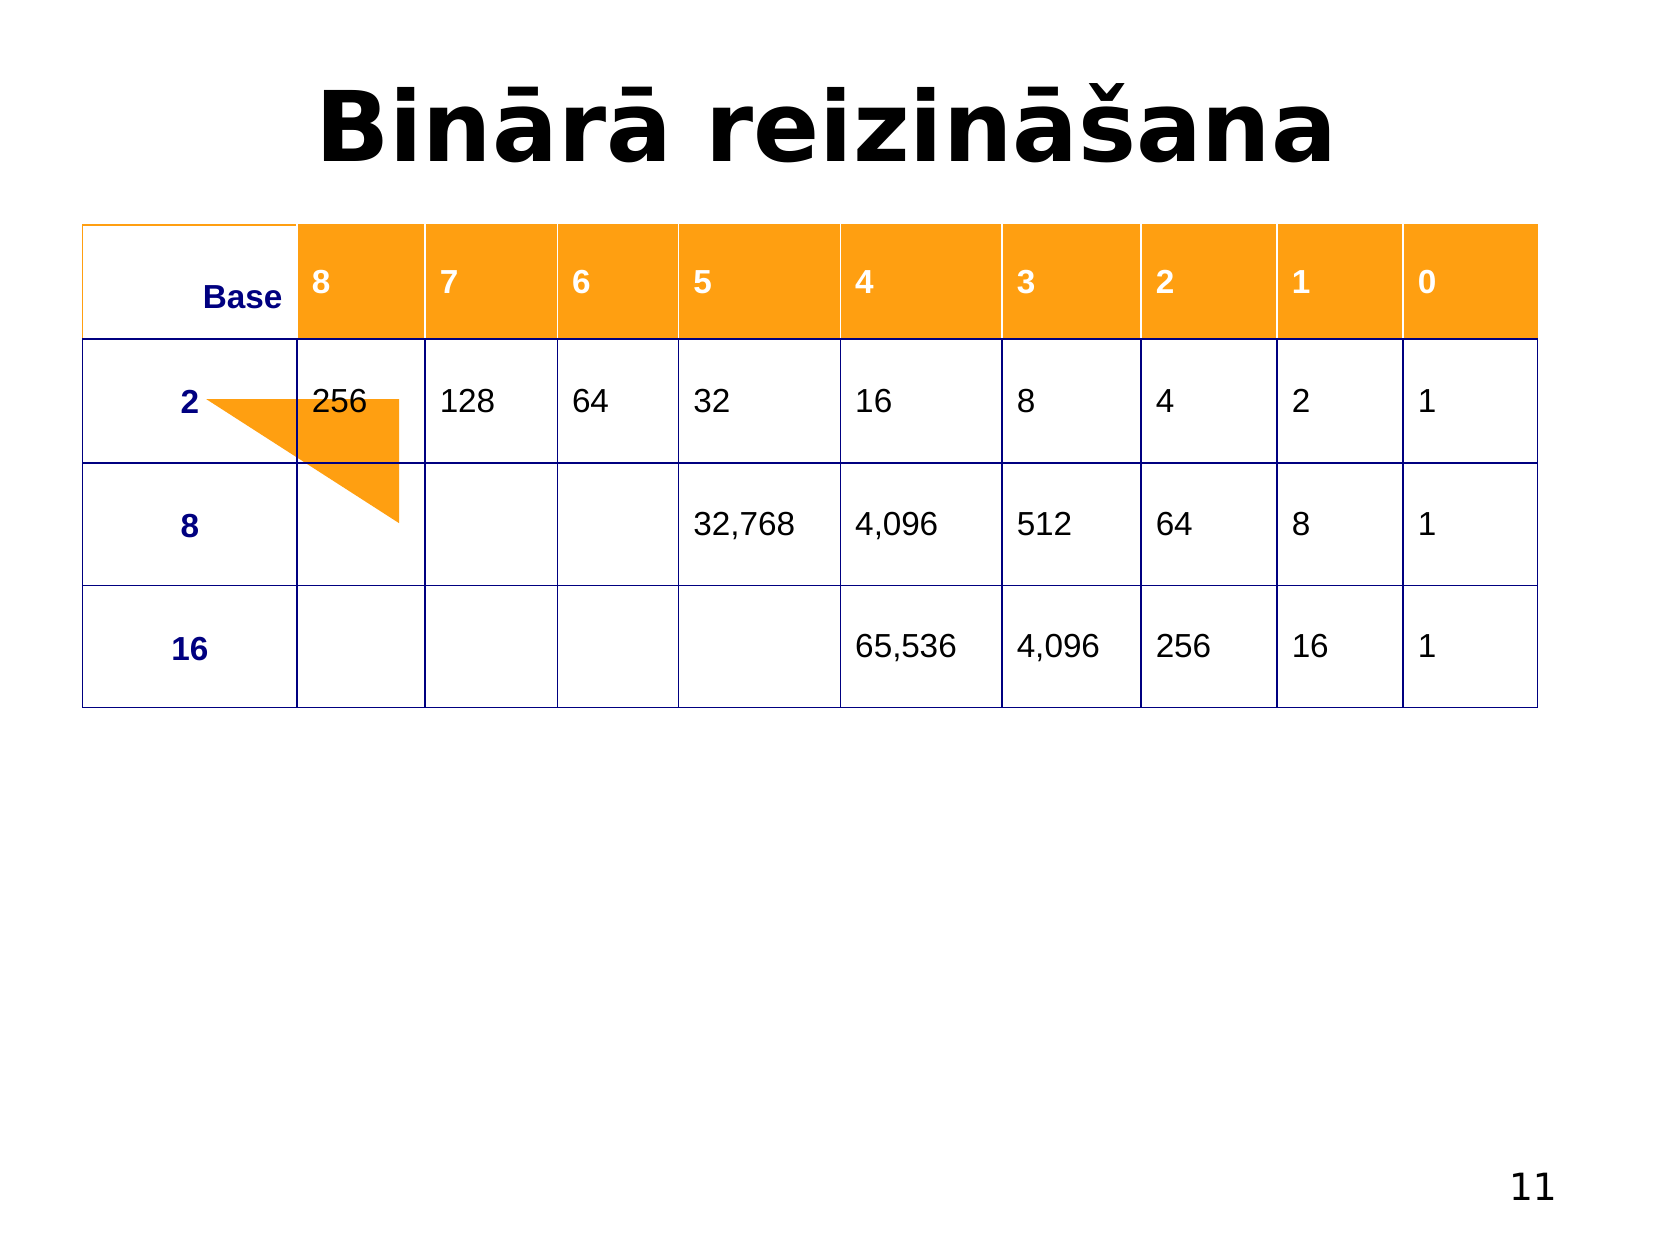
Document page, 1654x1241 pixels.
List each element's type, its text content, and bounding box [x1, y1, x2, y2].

table_cell [298, 586, 424, 707]
table_cell [426, 464, 557, 585]
table_cell 2 [83, 340, 296, 462]
title Binārā reizināšana [82, 49, 1571, 196]
table_cell 65,536 [841, 586, 1001, 707]
table_header 5 [679, 226, 840, 338]
table_cell 16 [1278, 586, 1402, 707]
table_cell 32 [679, 340, 840, 462]
table_cell 64 [558, 340, 678, 462]
table_header Power Base [83, 226, 296, 338]
table_cell 2 [1278, 340, 1402, 462]
table_header 8 [298, 226, 424, 338]
table_cell 4,096 [1003, 586, 1140, 707]
table_cell 16 [841, 340, 1001, 462]
table_header 0 [1404, 226, 1537, 338]
table_header 6 [558, 226, 678, 338]
table_cell 8 [83, 464, 296, 585]
table_cell 16 [83, 586, 296, 707]
table_header 1 [1278, 226, 1402, 338]
table_cell 1 [1404, 586, 1537, 707]
table_header 7 [426, 226, 557, 338]
table_cell [558, 586, 678, 707]
table_header 2 [1142, 226, 1276, 338]
table_cell [558, 464, 678, 585]
table_cell 1 [1404, 464, 1537, 585]
table_cell 256 [1142, 586, 1276, 707]
table_cell 32,768 [679, 464, 840, 585]
table_cell 4,096 [841, 464, 1001, 585]
table_cell [679, 586, 840, 707]
table_cell 4 [1142, 340, 1276, 462]
table_cell 8 [1003, 340, 1140, 462]
table_cell [298, 464, 424, 585]
table_header 4 [841, 226, 1001, 338]
table_cell 8 [1278, 464, 1402, 585]
table_cell 64 [1142, 464, 1276, 585]
table_cell [426, 586, 557, 707]
table_cell 1 [1404, 340, 1537, 462]
table_cell 128 [426, 340, 557, 462]
table_cell 512 [1003, 464, 1140, 585]
table_cell 256 [298, 340, 424, 462]
table_header 3 [1003, 226, 1140, 338]
